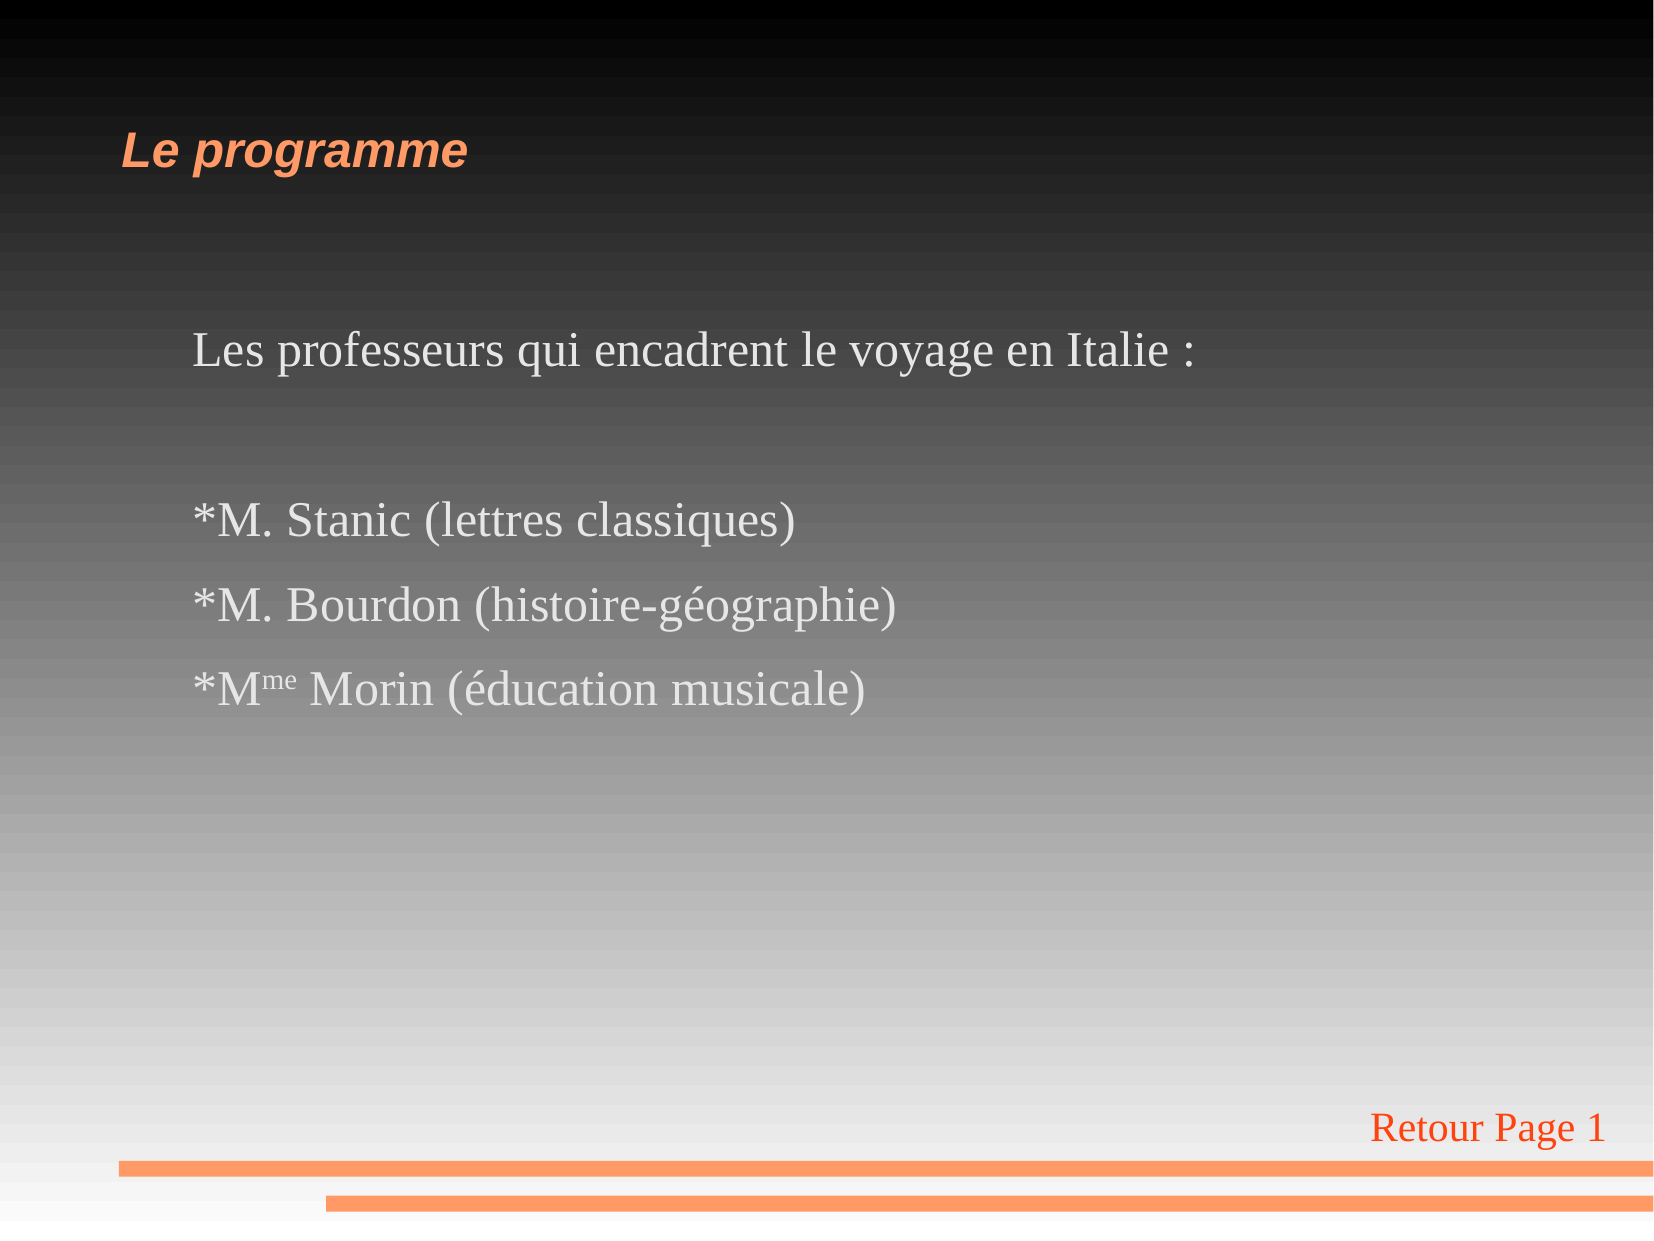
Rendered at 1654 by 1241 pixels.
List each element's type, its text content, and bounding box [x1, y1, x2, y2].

text_box Retour Page 1 [1299, 1104, 1637, 1152]
title Le programme [121, 46, 1534, 254]
list Les professeurs qui encadrent le voyage en Italie : *M. Stanic (lettres classiques) *M. Bourdon (histoire-géographie) *Mme Morin (éducation musicale) [121, 322, 1561, 1141]
